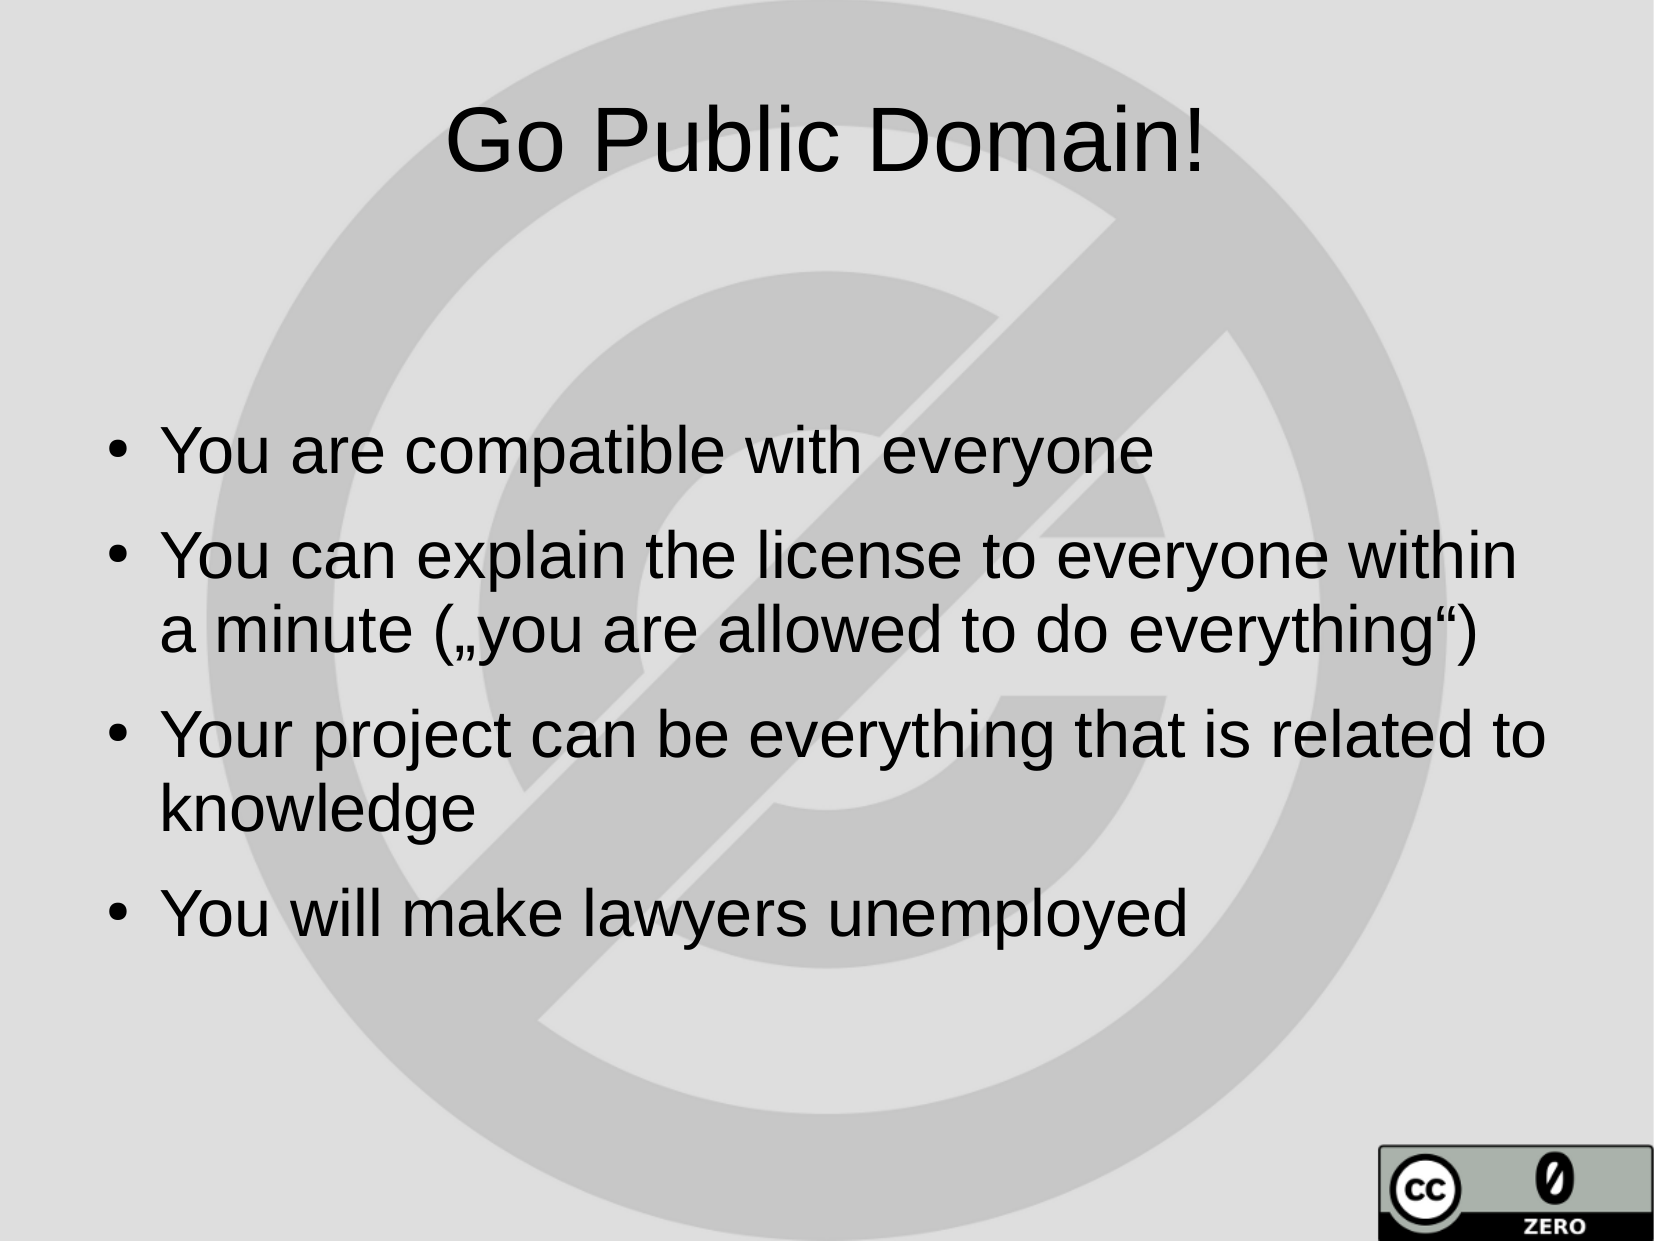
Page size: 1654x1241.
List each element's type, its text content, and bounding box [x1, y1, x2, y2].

list You are compatible with everyone You can explain the license to everyone within a minute („you are allowed to do everything“) Your project can be everything that is related to knowledge You will make lawyers unemployed [88, 413, 1571, 1094]
title Go Public Domain! [59, 68, 1595, 212]
picture [0, 0, 1654, 1241]
